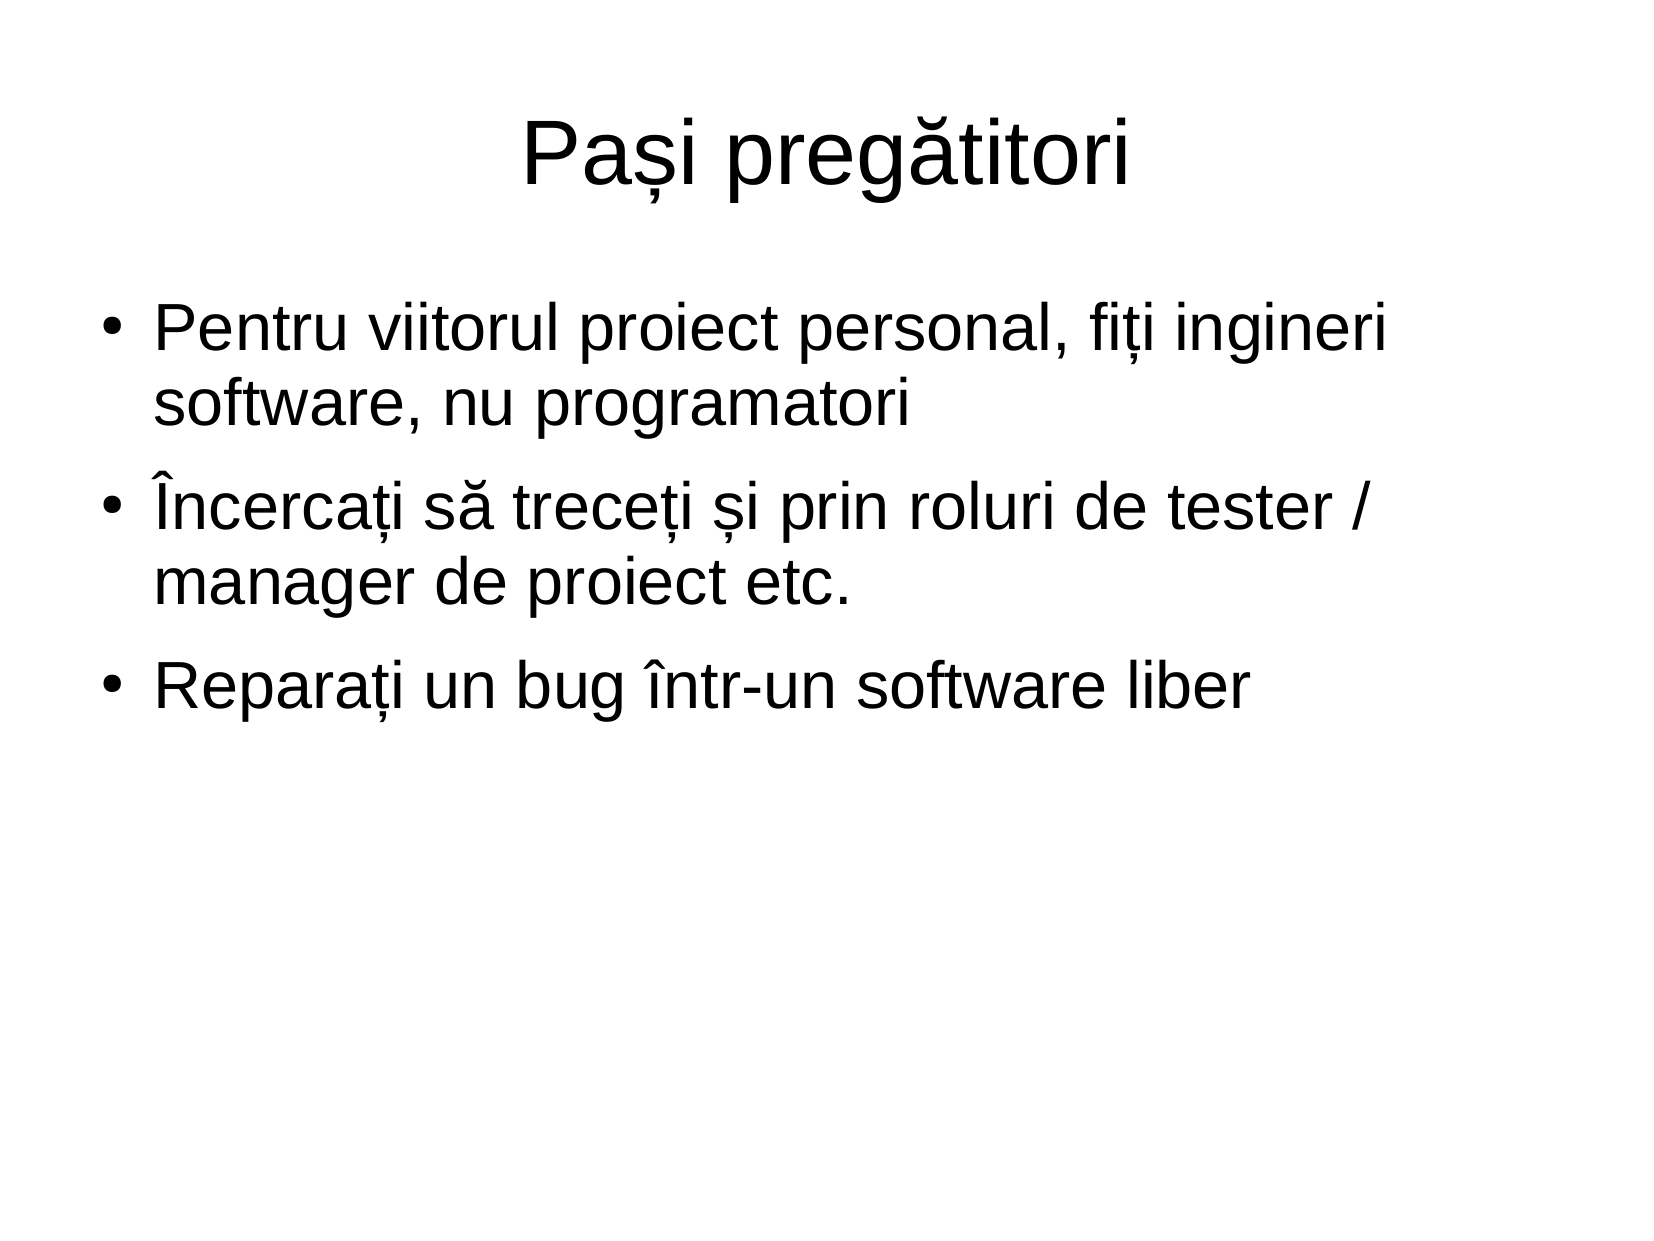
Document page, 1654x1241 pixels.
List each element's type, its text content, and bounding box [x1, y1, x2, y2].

title Pași pregătitori [82, 56, 1571, 250]
list Pentru viitorul proiect personal, fiți ingineri software, nu programatori Încercați să treceți și prin roluri de tester / manager de proiect etc. Reparați un bug într-un software liber [82, 290, 1571, 1109]
